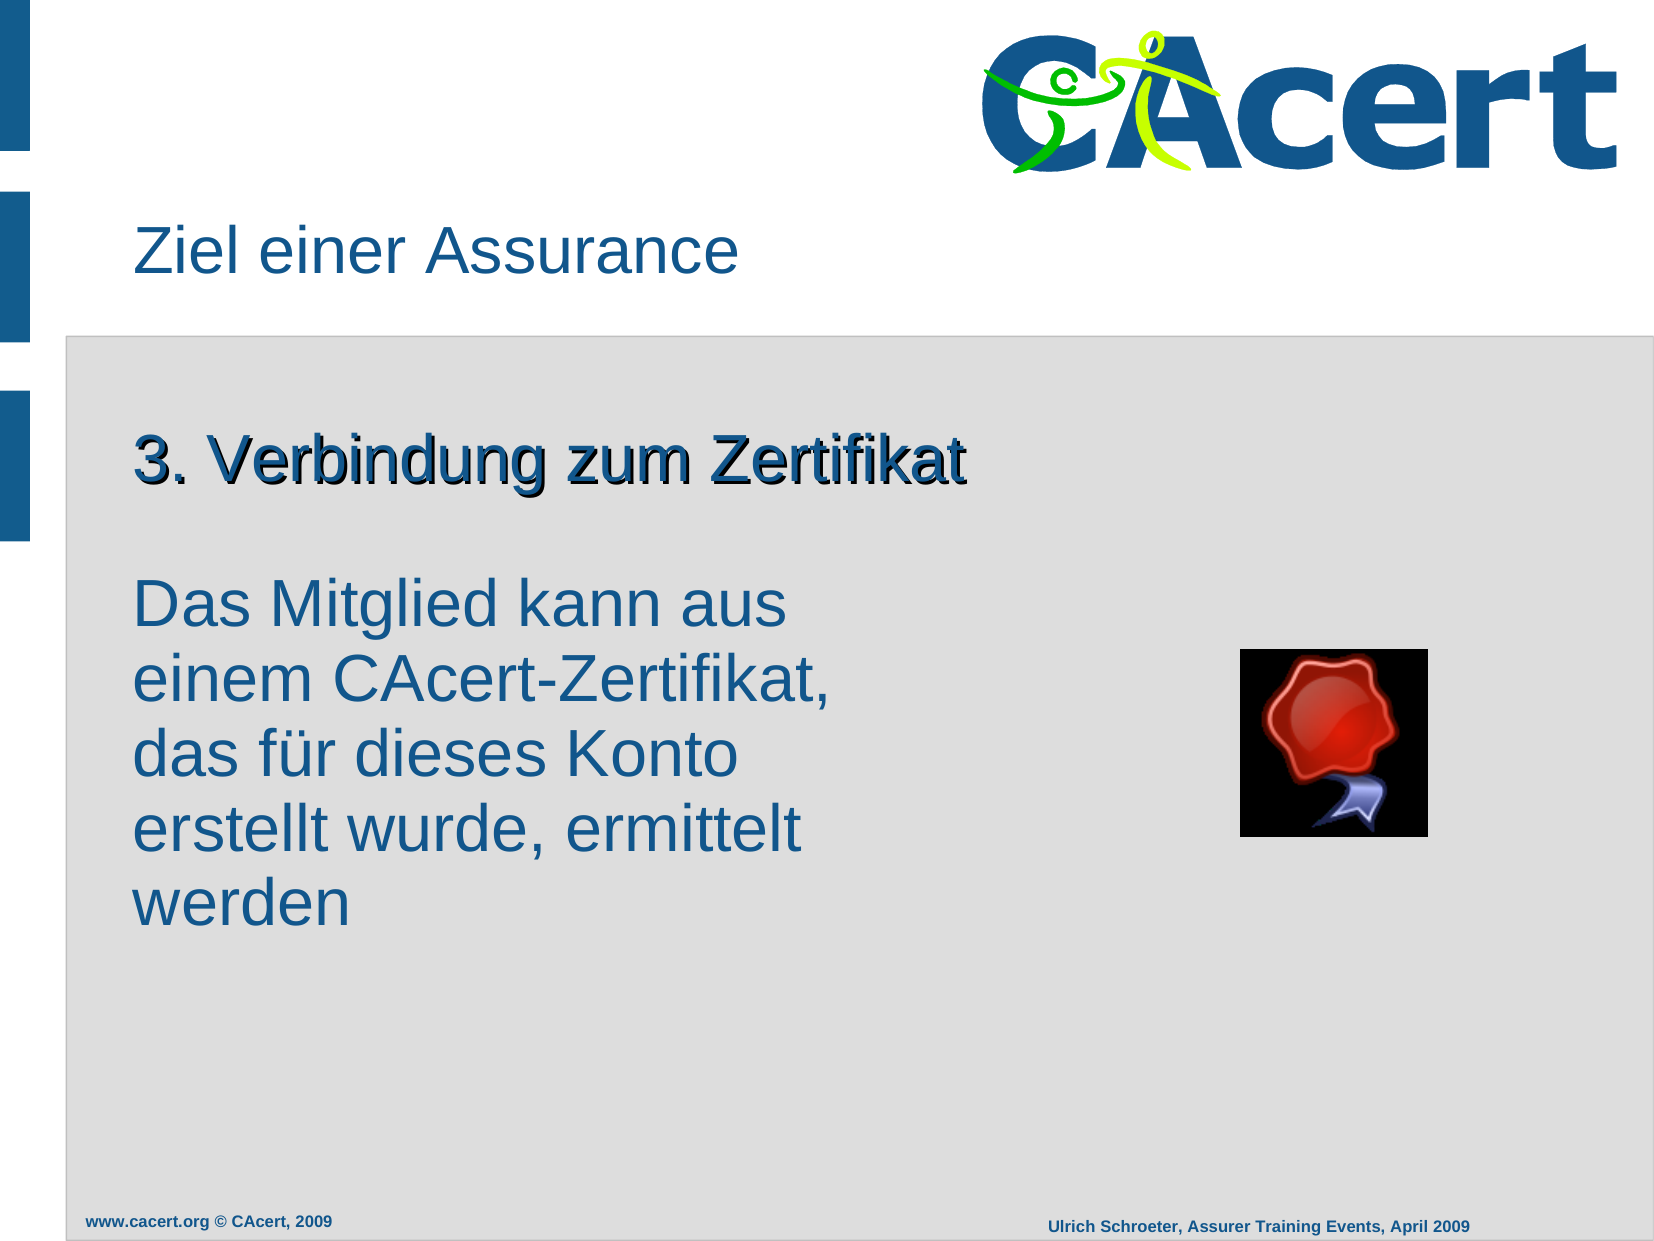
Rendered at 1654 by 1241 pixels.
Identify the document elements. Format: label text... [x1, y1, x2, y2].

text_box 3. Verbindung zum Zertifikat Das Mitglied kann aus einem CAcert-Zertifikat, das für dieses Konto erstellt wurde, ermittelt werden [118, 413, 981, 1023]
text_box Ziel einer Assurance [118, 191, 756, 296]
picture [1240, 649, 1428, 838]
